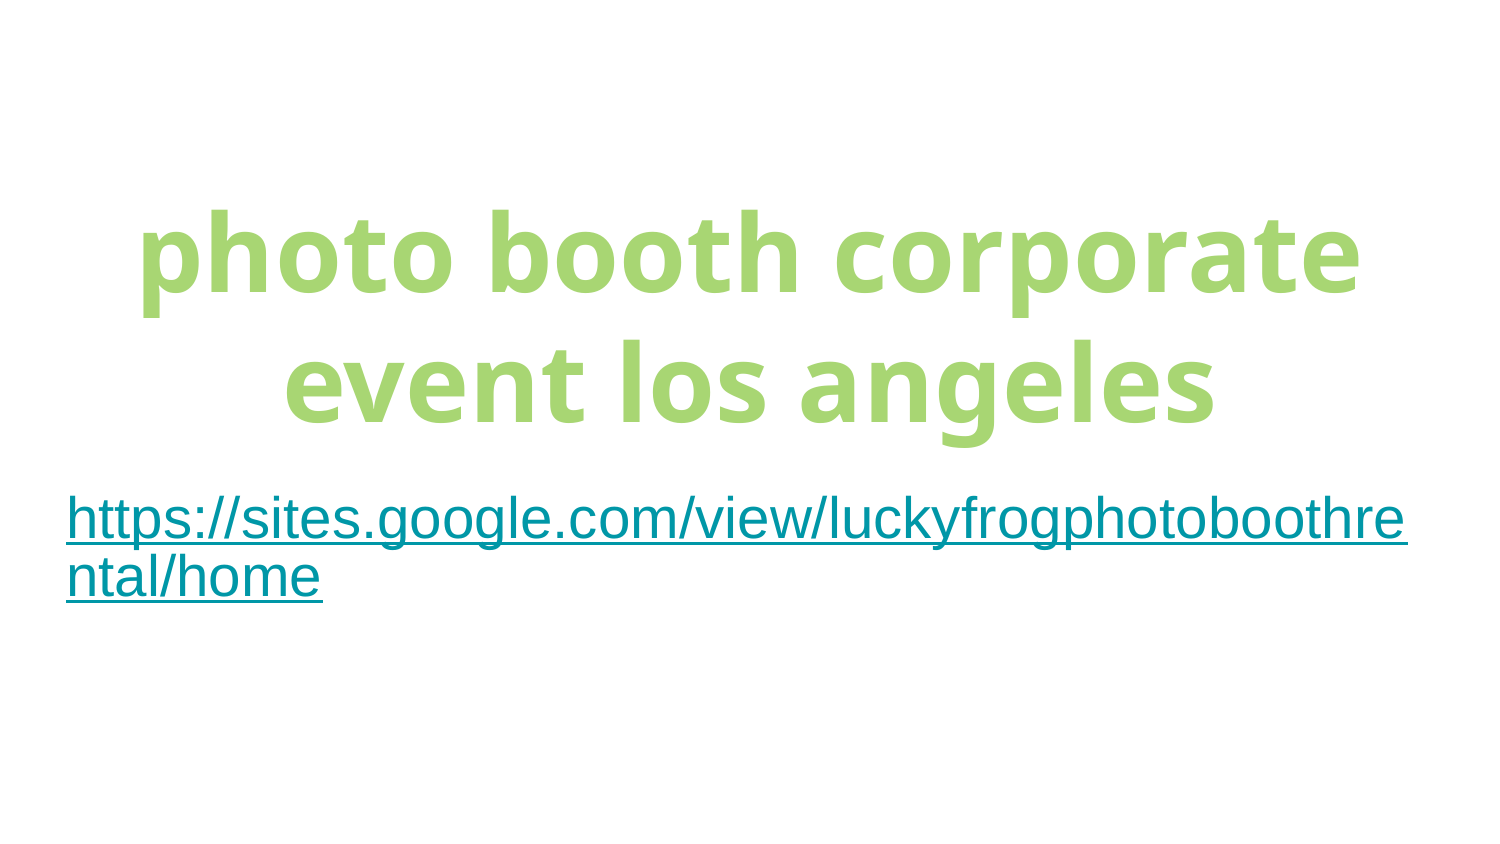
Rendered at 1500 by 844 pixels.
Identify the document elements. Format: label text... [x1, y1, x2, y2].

subtitle https://sites.google.com/view/luckyfrogphotoboothrental/home [51, 464, 1449, 595]
title photo booth corporate event los angeles [51, 122, 1449, 459]
